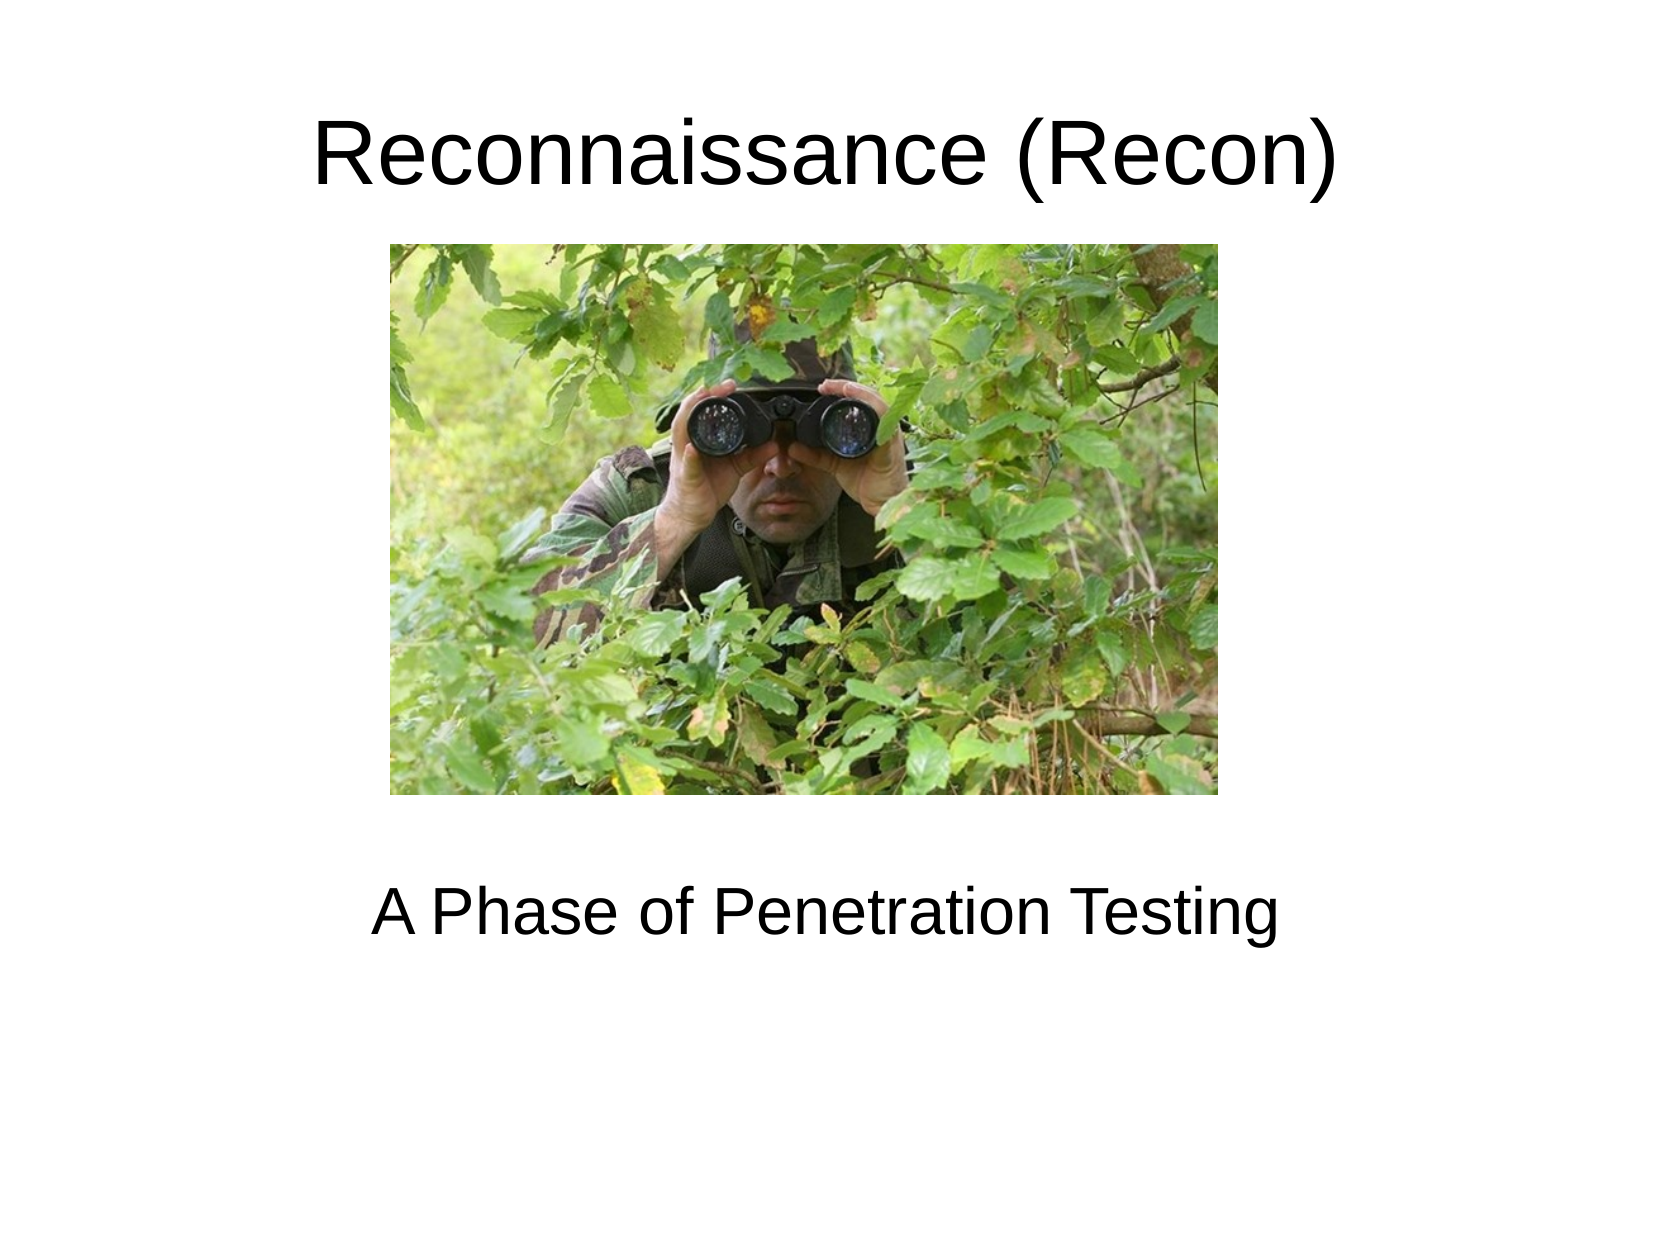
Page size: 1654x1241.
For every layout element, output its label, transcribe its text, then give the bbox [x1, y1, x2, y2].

picture [390, 244, 1218, 796]
subtitle A Phase of Penetration Testing [82, 290, 1571, 1010]
title Reconnaissance (Recon) [82, 49, 1571, 257]
